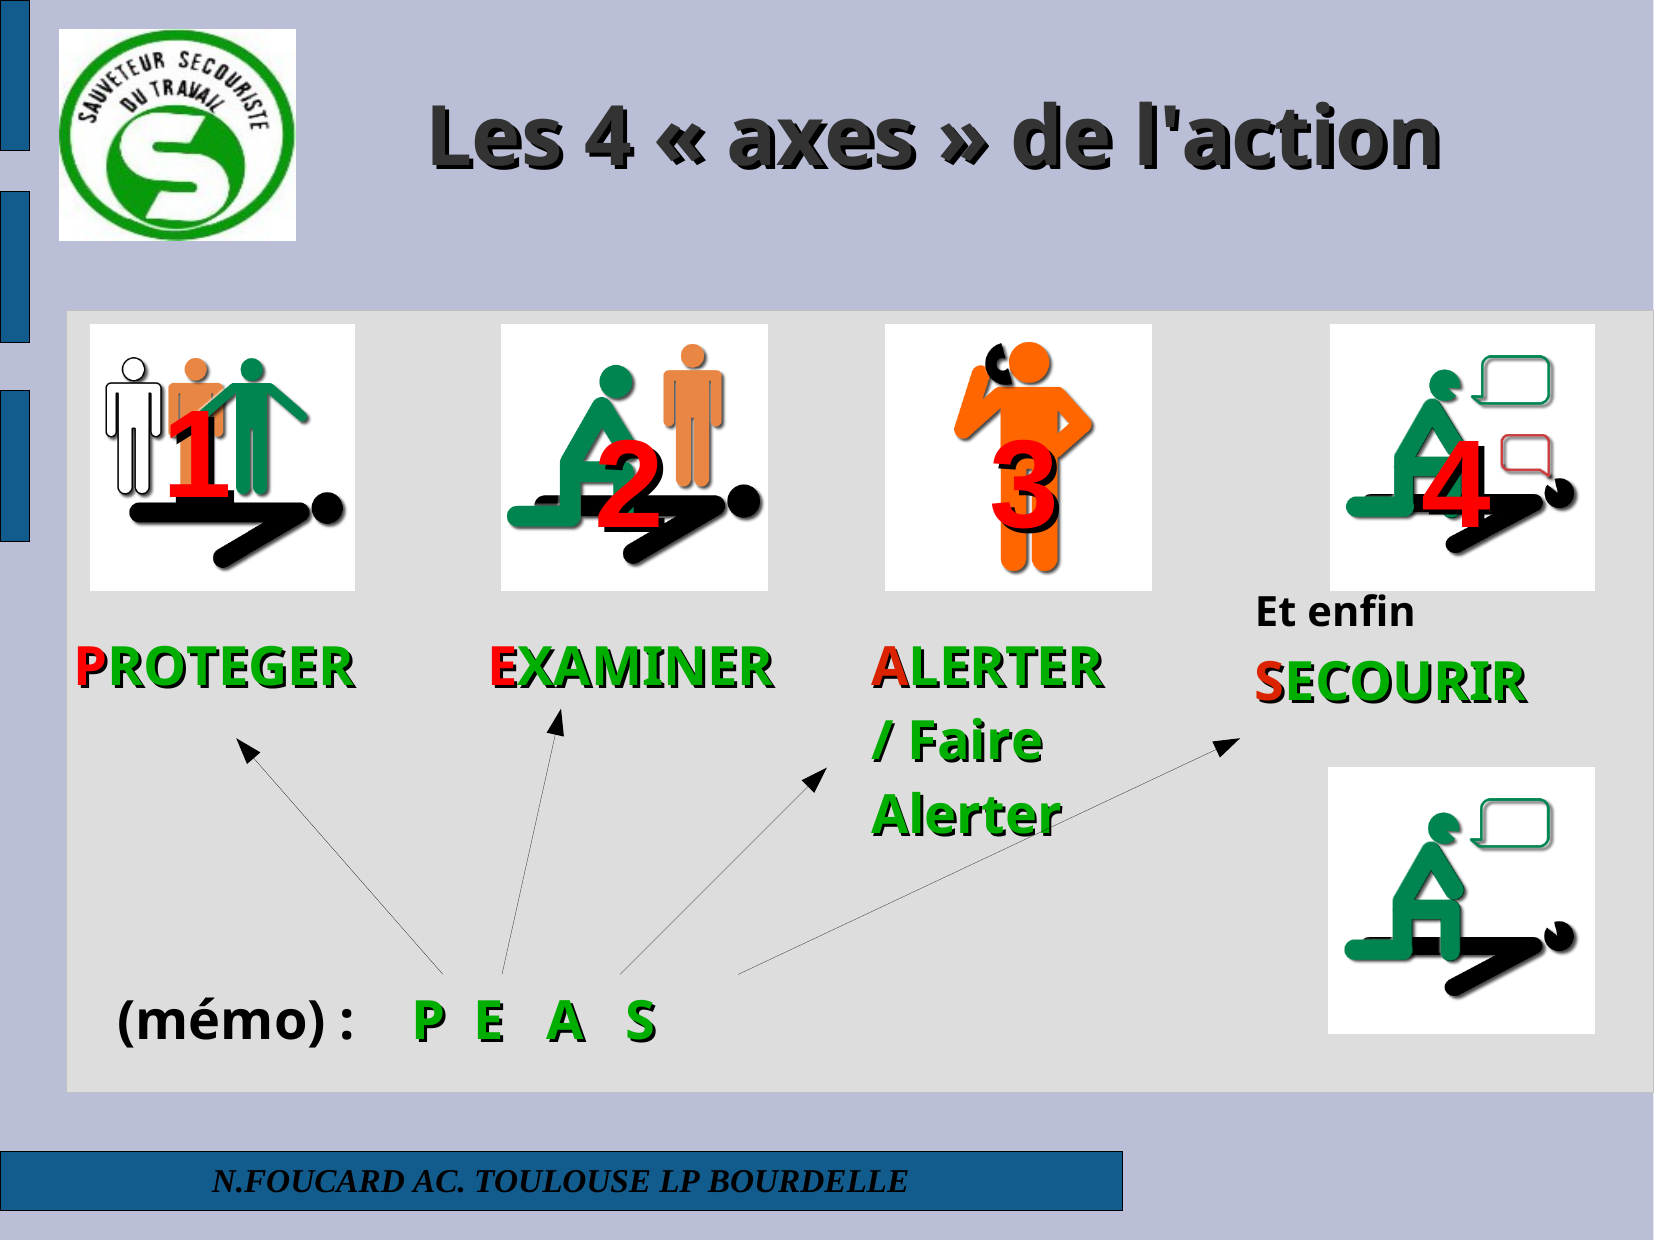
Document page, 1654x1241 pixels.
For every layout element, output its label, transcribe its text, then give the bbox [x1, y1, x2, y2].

text_box 4 [1406, 406, 1506, 562]
text_box Et enfin SECOURIR [1240, 561, 1611, 700]
picture [59, 29, 296, 241]
text_box 2 [579, 406, 680, 562]
picture [501, 324, 768, 591]
picture [90, 324, 355, 591]
text_box 3 [974, 406, 1074, 562]
text_box [118, 944, 975, 974]
text_box EXAMINER [472, 620, 856, 709]
picture [885, 324, 1152, 591]
title Les 4 « axes » de l'action [295, 36, 1595, 229]
picture [1328, 767, 1595, 1034]
picture [1330, 324, 1595, 561]
text_box (mémo) : P E A S [88, 974, 1004, 1093]
text_box 1 [147, 376, 266, 532]
text_box PROTEGER [59, 620, 443, 697]
text_box ALERTER / Faire Alerter [856, 620, 1227, 821]
